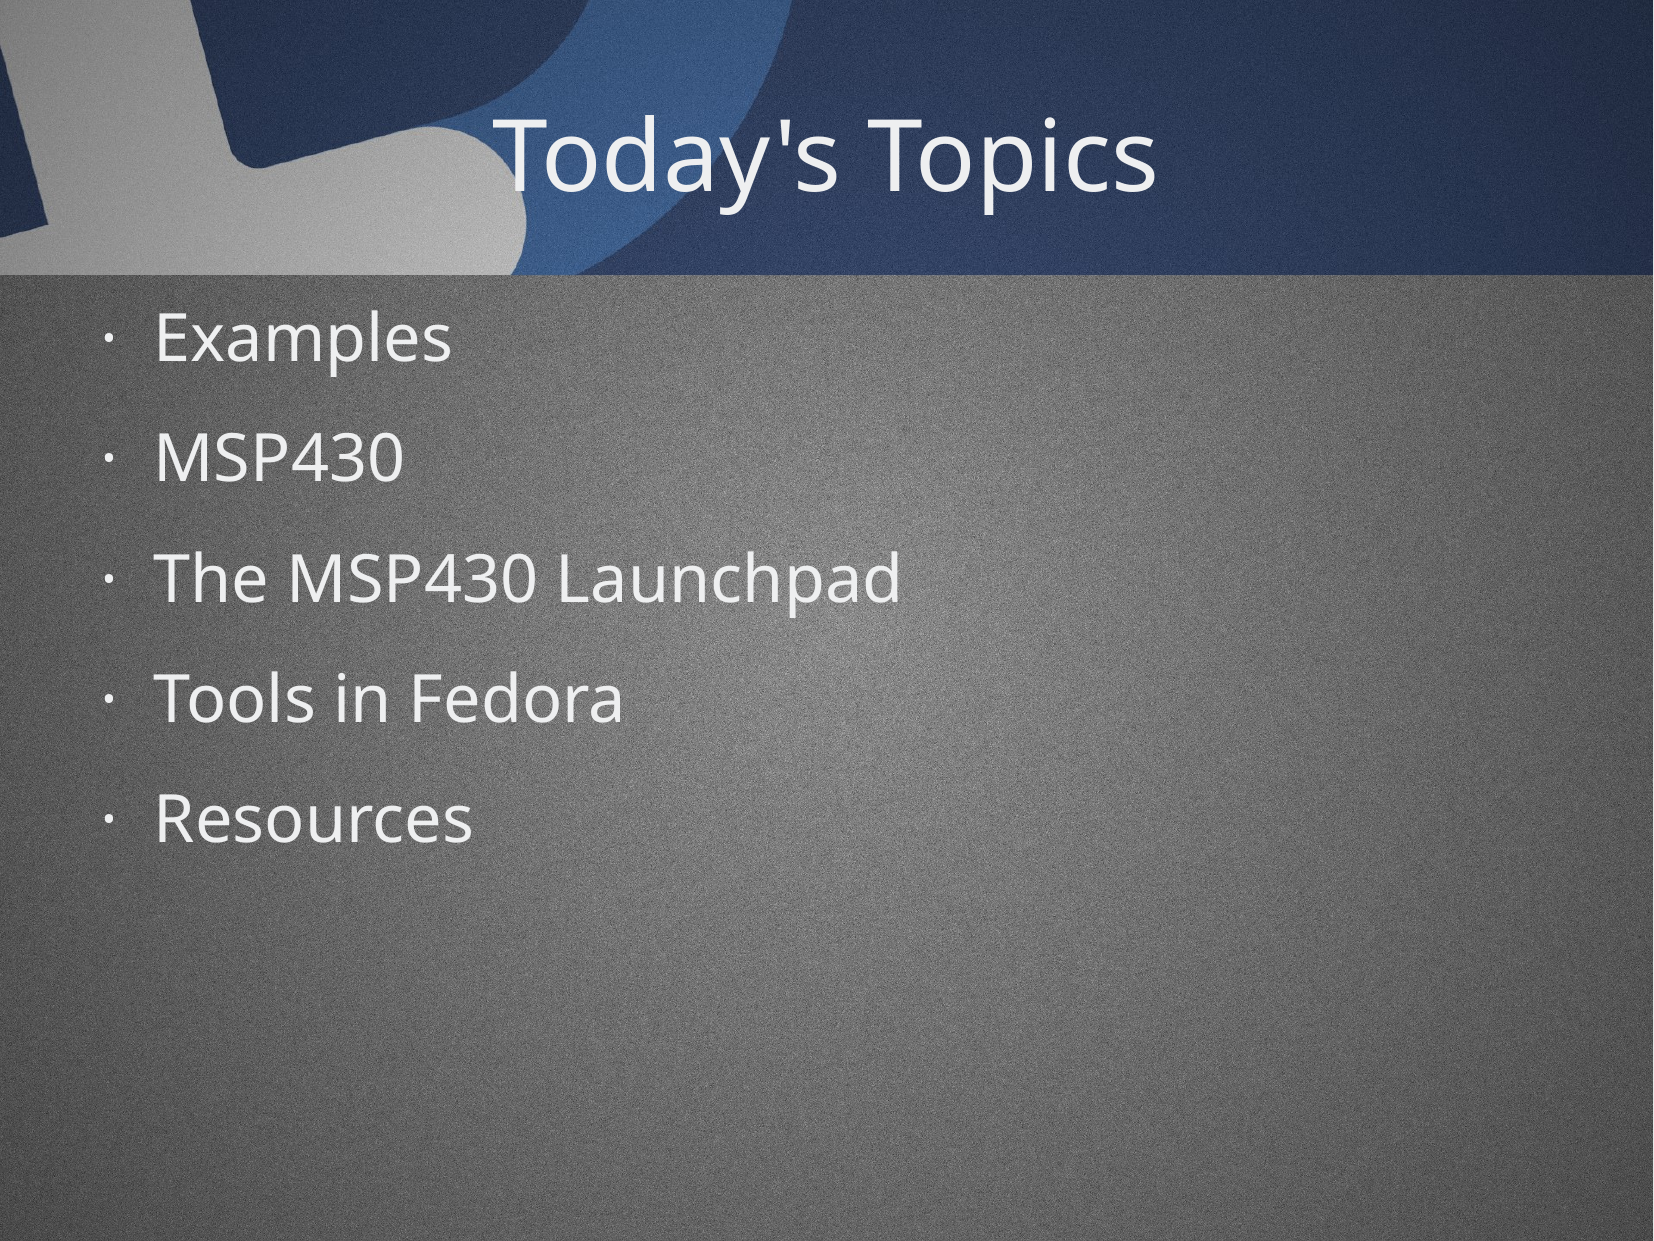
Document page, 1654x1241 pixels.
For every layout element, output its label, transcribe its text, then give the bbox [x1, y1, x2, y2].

title Today's Topics [82, 49, 1571, 257]
picture [0, 0, 1654, 1241]
list Examples MSP430 The MSP430 Launchpad Tools in Fedora Resources [82, 290, 1571, 1010]
